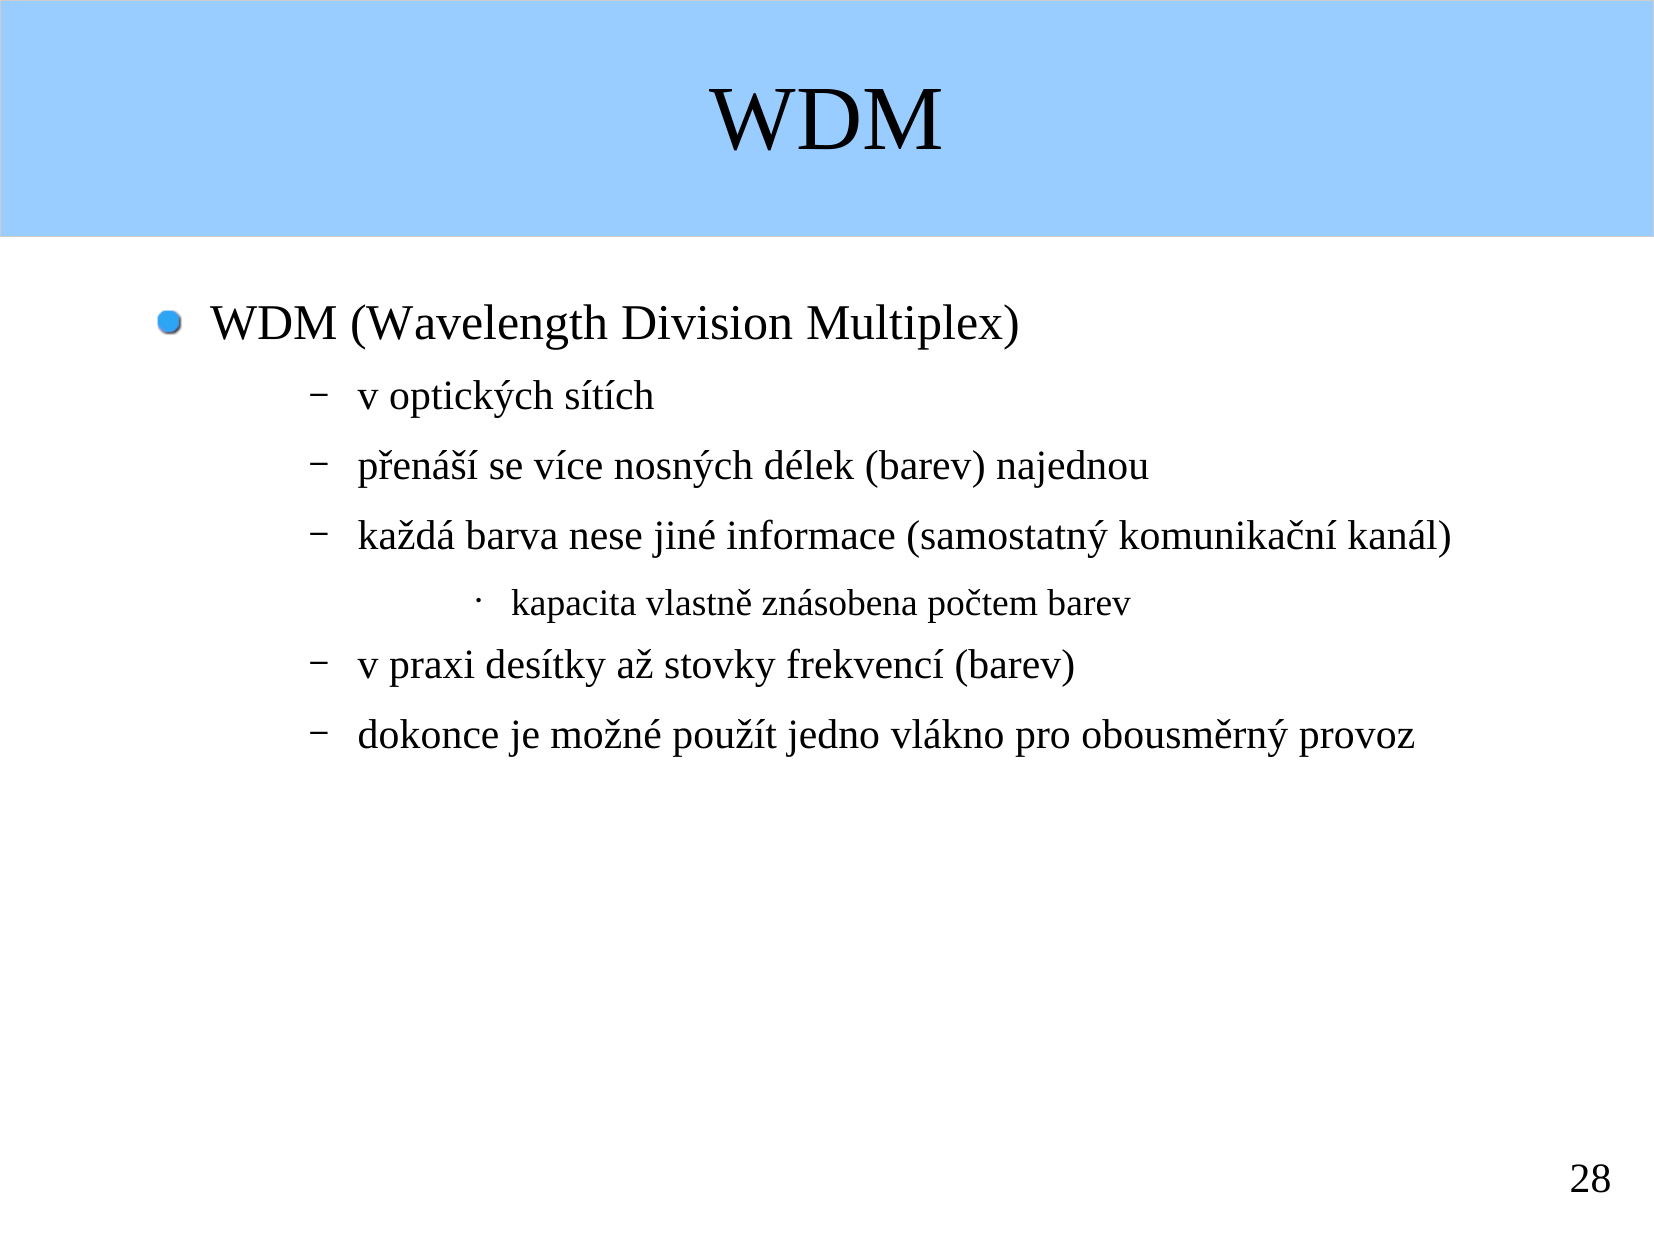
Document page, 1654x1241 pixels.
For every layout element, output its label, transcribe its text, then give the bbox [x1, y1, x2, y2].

list WDM (Wavelength Division Multiplex) v optických sítích přenáší se více nosných délek (barev) najednou každá barva nese jiné informace (samostatný komunikační kanál) kapacita vlastně znásobena počtem barev v praxi desítky až stovky frekvencí (barev) dokonce je možné použít jedno vlákno pro obousměrný provoz [121, 295, 1534, 1127]
title WDM [0, 0, 1654, 237]
